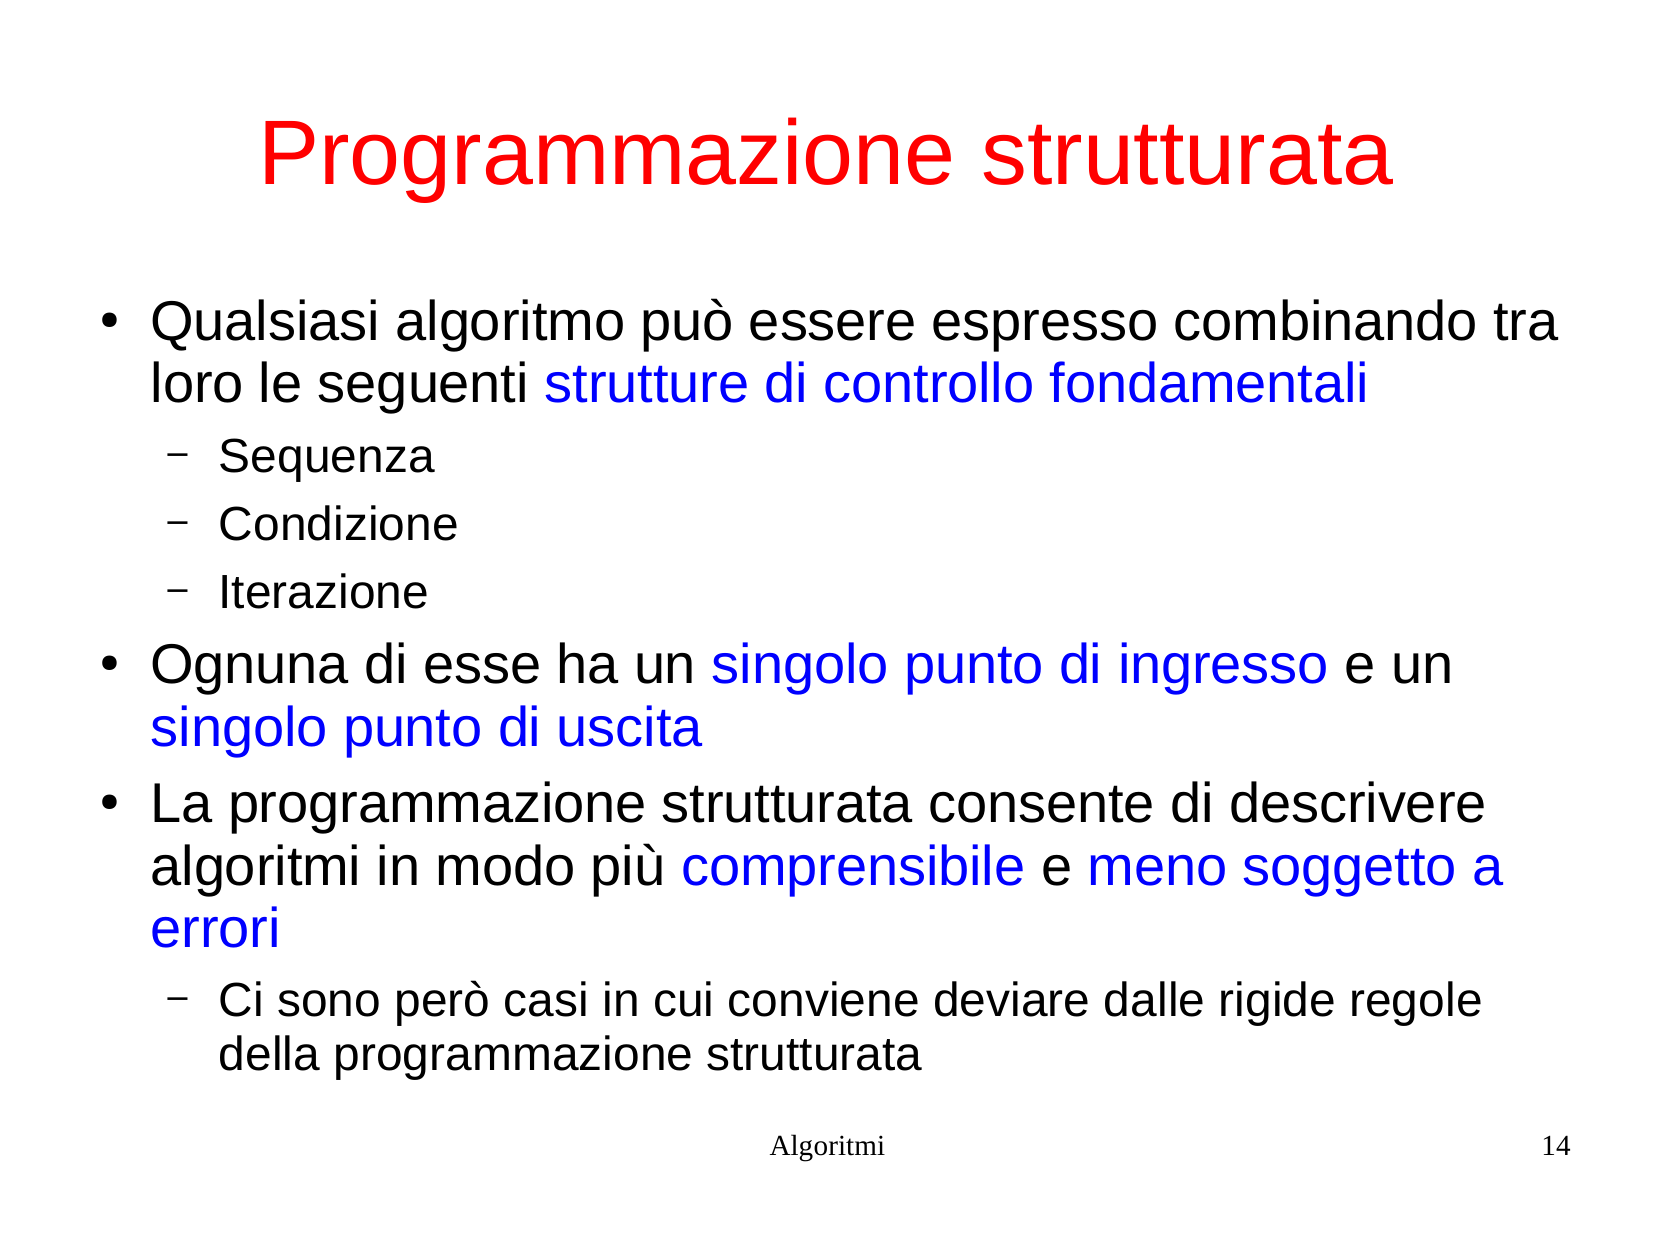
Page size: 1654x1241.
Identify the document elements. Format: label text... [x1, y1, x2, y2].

title Programmazione strutturata [82, 49, 1571, 257]
list Qualsiasi algoritmo può essere espresso combinando tra loro le seguenti strutture di controllo fondamentali Sequenza Condizione Iterazione Ognuna di esse ha un singolo punto di ingresso e un singolo punto di uscita La programmazione strutturata consente di descrivere algoritmi in modo più comprensibile e meno soggetto a errori Ci sono però casi in cui conviene deviare dalle rigide regole della programmazione strutturata [82, 290, 1571, 1088]
